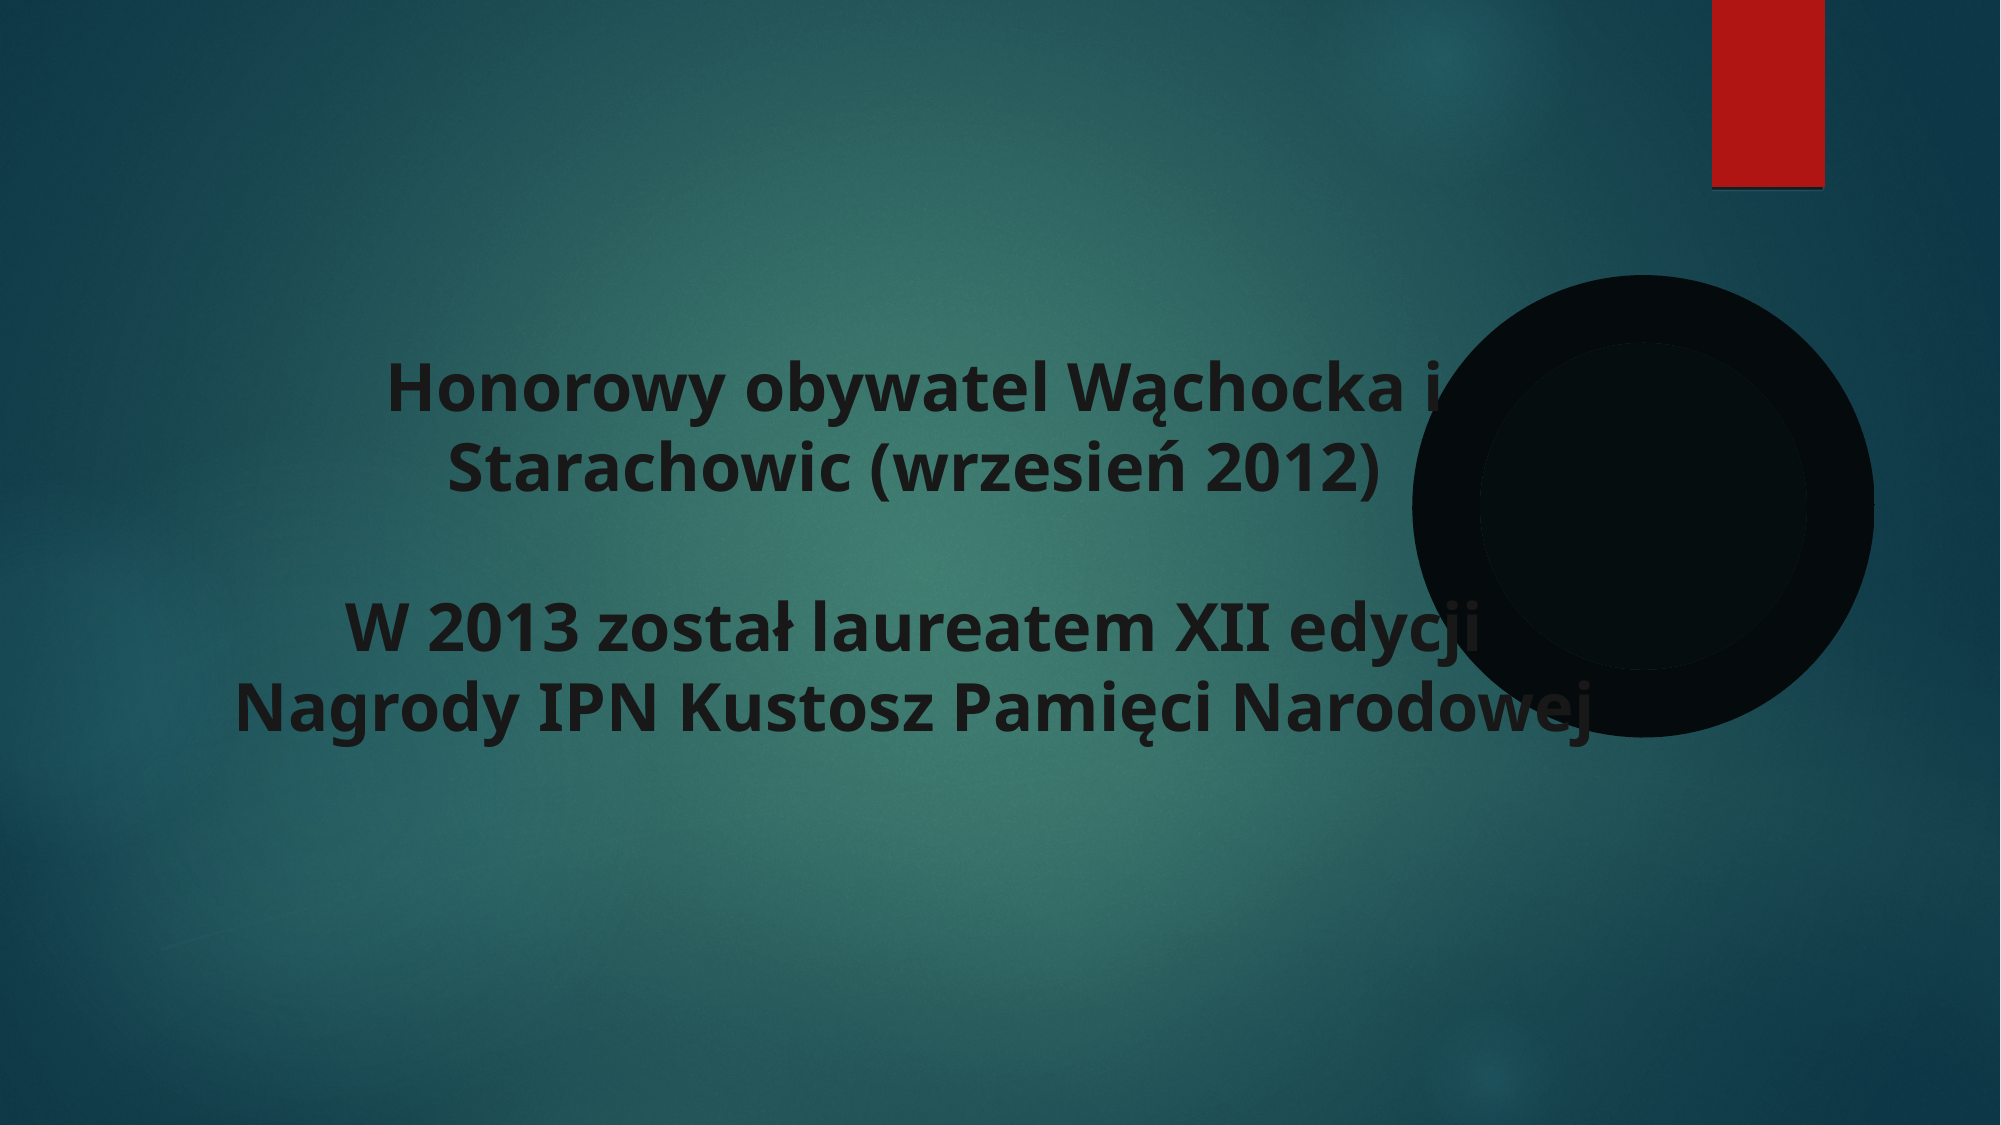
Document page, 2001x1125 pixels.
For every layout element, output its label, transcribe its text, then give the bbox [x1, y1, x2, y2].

list Honorowy obywatel Wąchocka i Starachowic (wrzesień 2012) W 2013 został laureatem XII edycji Nagrody IPN Kustosz Pamięci Narodowej [181, 336, 1649, 1026]
